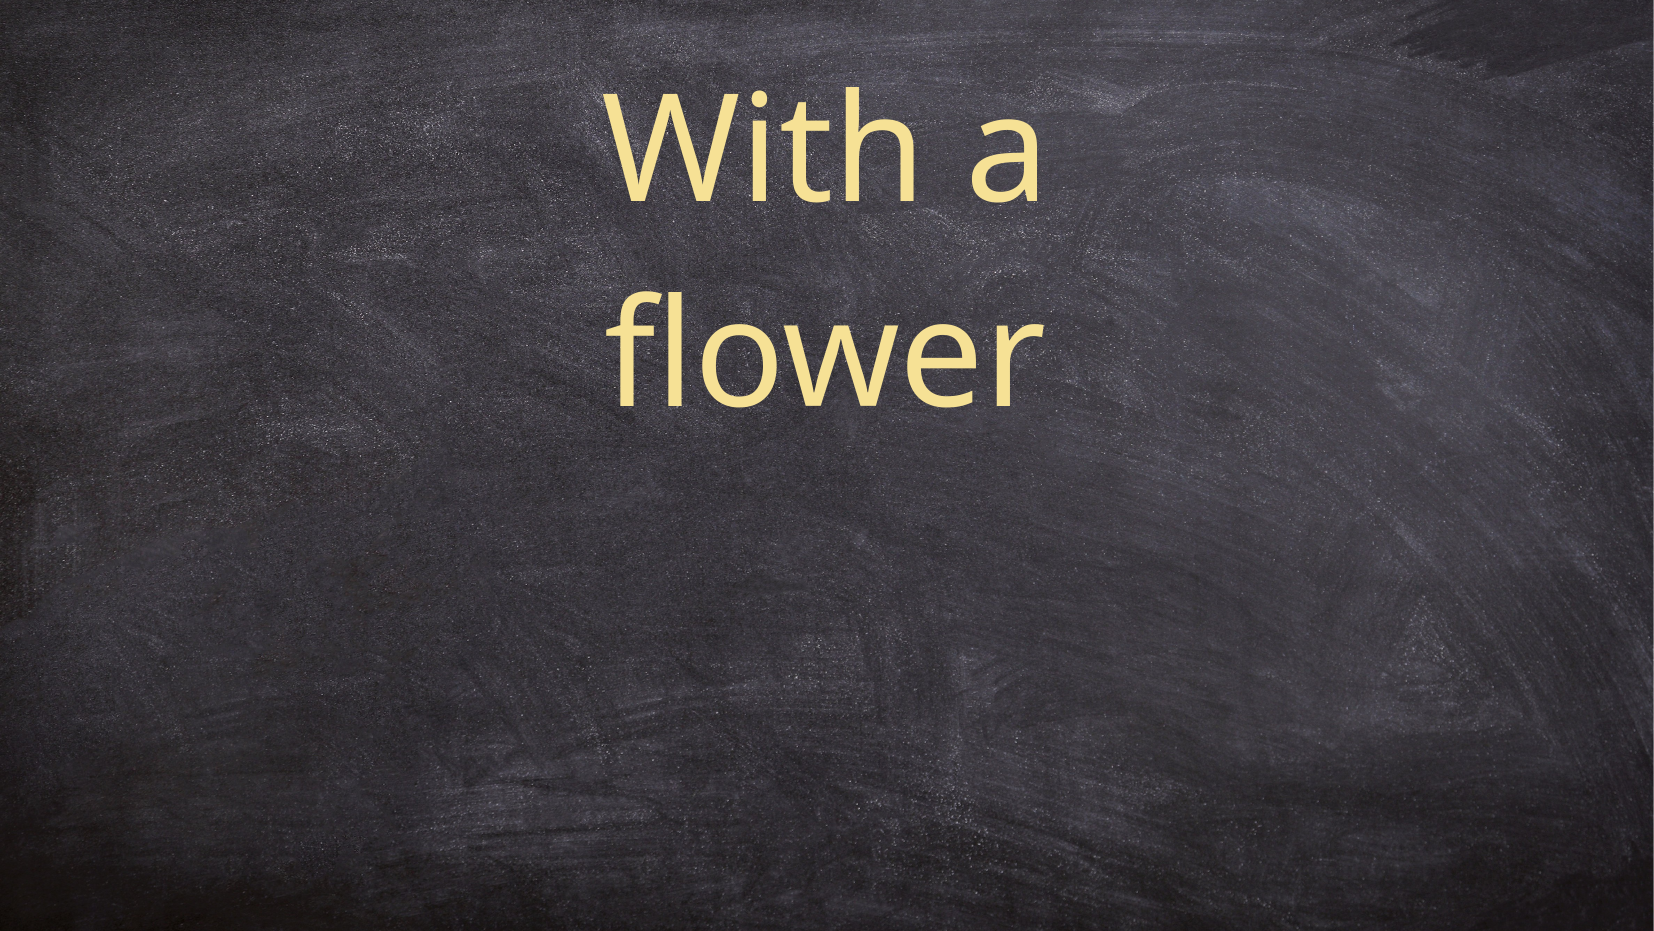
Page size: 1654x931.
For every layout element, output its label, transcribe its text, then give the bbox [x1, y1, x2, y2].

picture [0, 0, 1654, 931]
subtitle With a flower [81, 41, 1570, 745]
